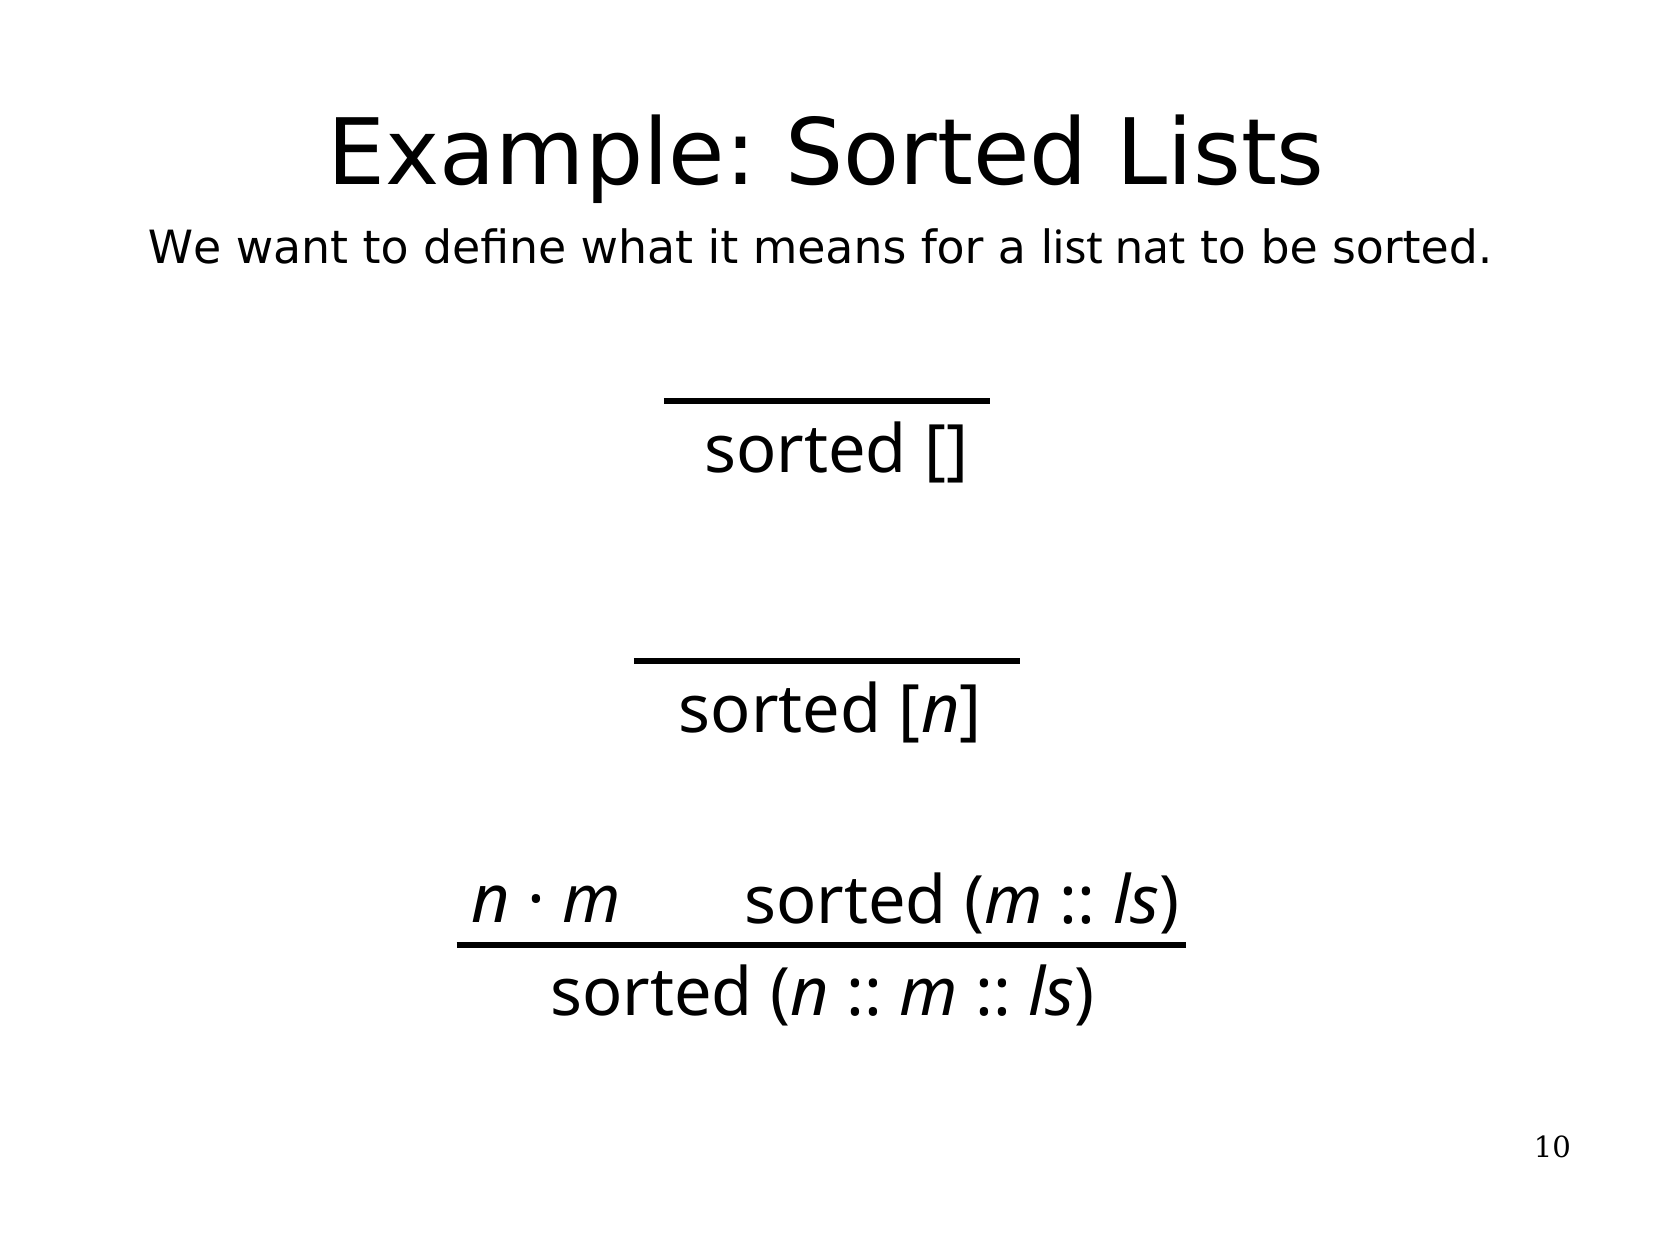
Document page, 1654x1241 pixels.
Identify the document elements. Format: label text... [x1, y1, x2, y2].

text_box sorted [n] [664, 653, 1020, 757]
text_box n · m [456, 843, 682, 989]
text_box sorted [] [689, 393, 990, 496]
text_box sorted (n :: m :: ls) [535, 936, 1147, 1041]
text_box We want to define what it means for a list nat to be sorted. [133, 206, 1521, 281]
text_box sorted (m :: ls) [729, 844, 1197, 949]
title Example: Sorted Lists [82, 49, 1571, 257]
